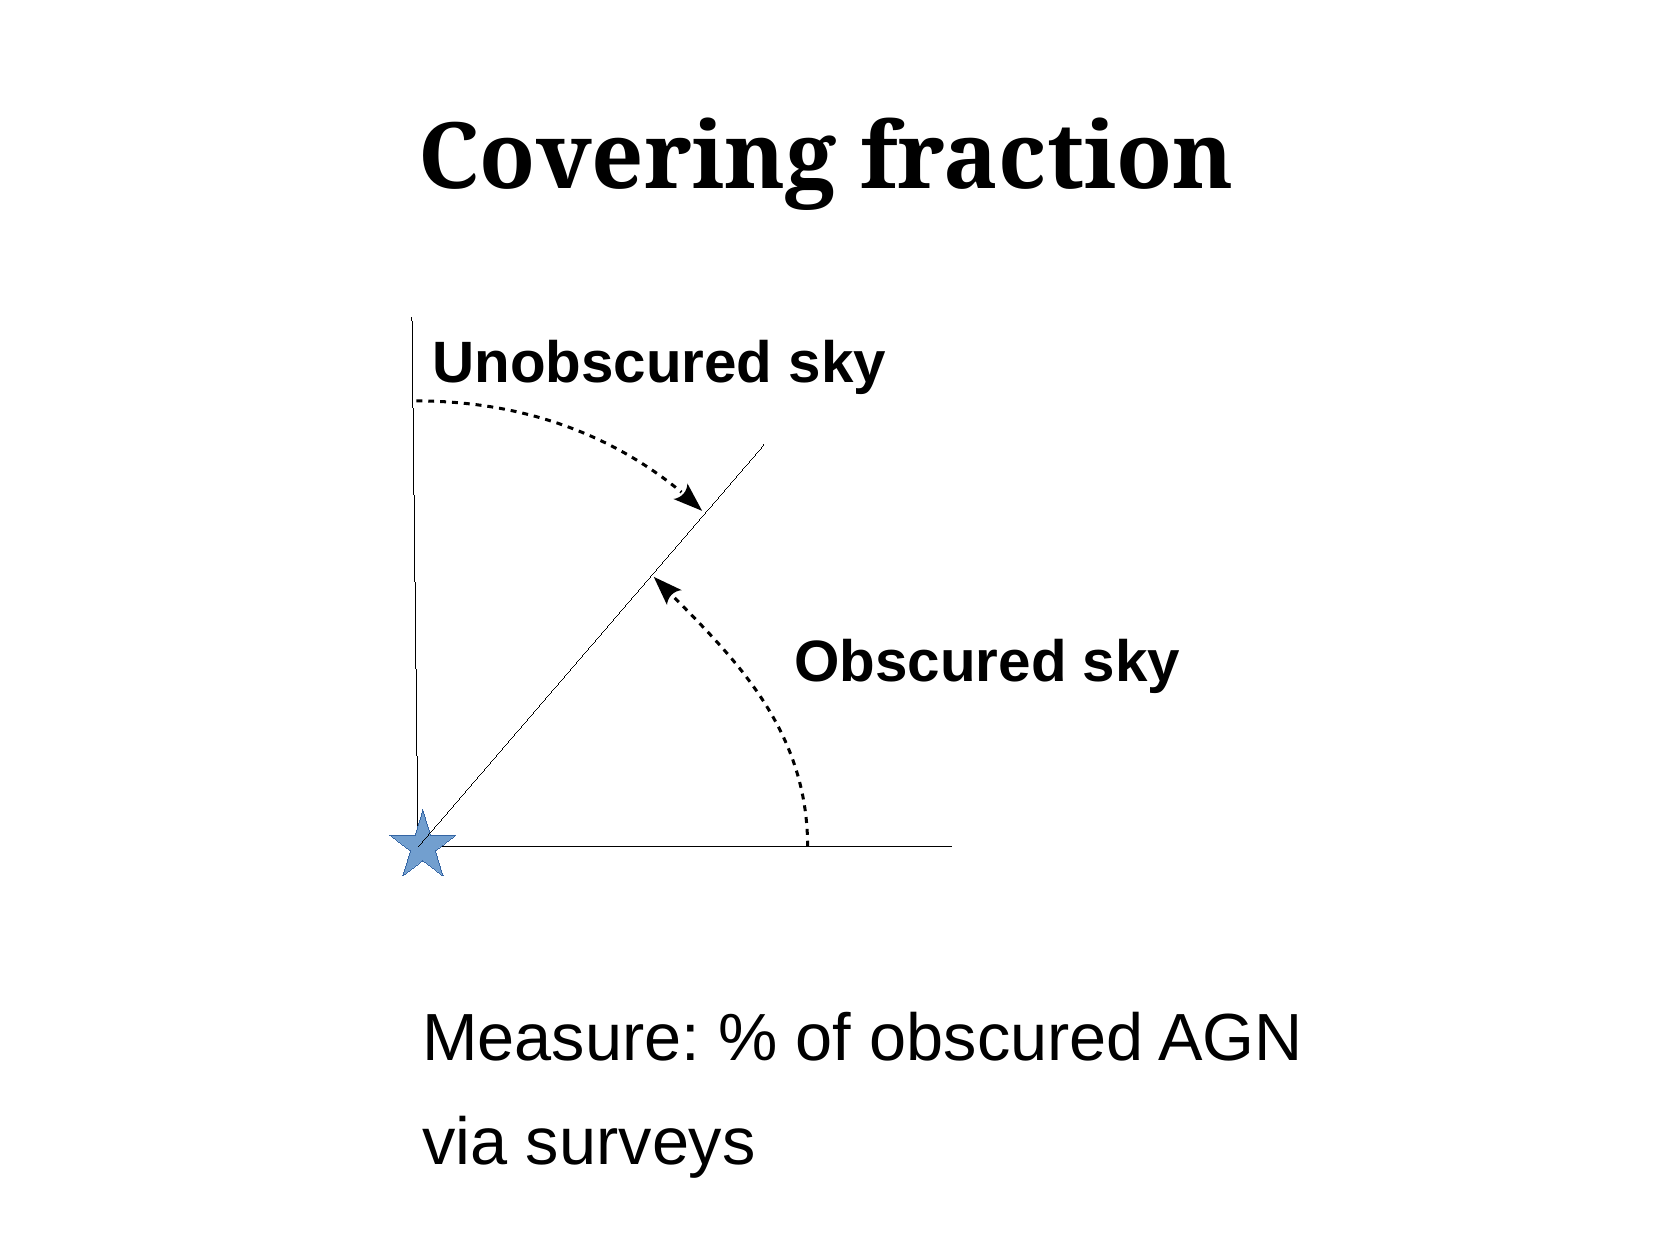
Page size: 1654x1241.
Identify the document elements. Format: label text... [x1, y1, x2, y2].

list Measure: % of obscured AGN via surveys [351, 895, 1537, 1241]
text_box Obscured sky [780, 620, 1201, 701]
text_box Unobscured sky [418, 322, 1034, 467]
text_box [389, 809, 456, 876]
title Covering fraction [82, 49, 1571, 257]
